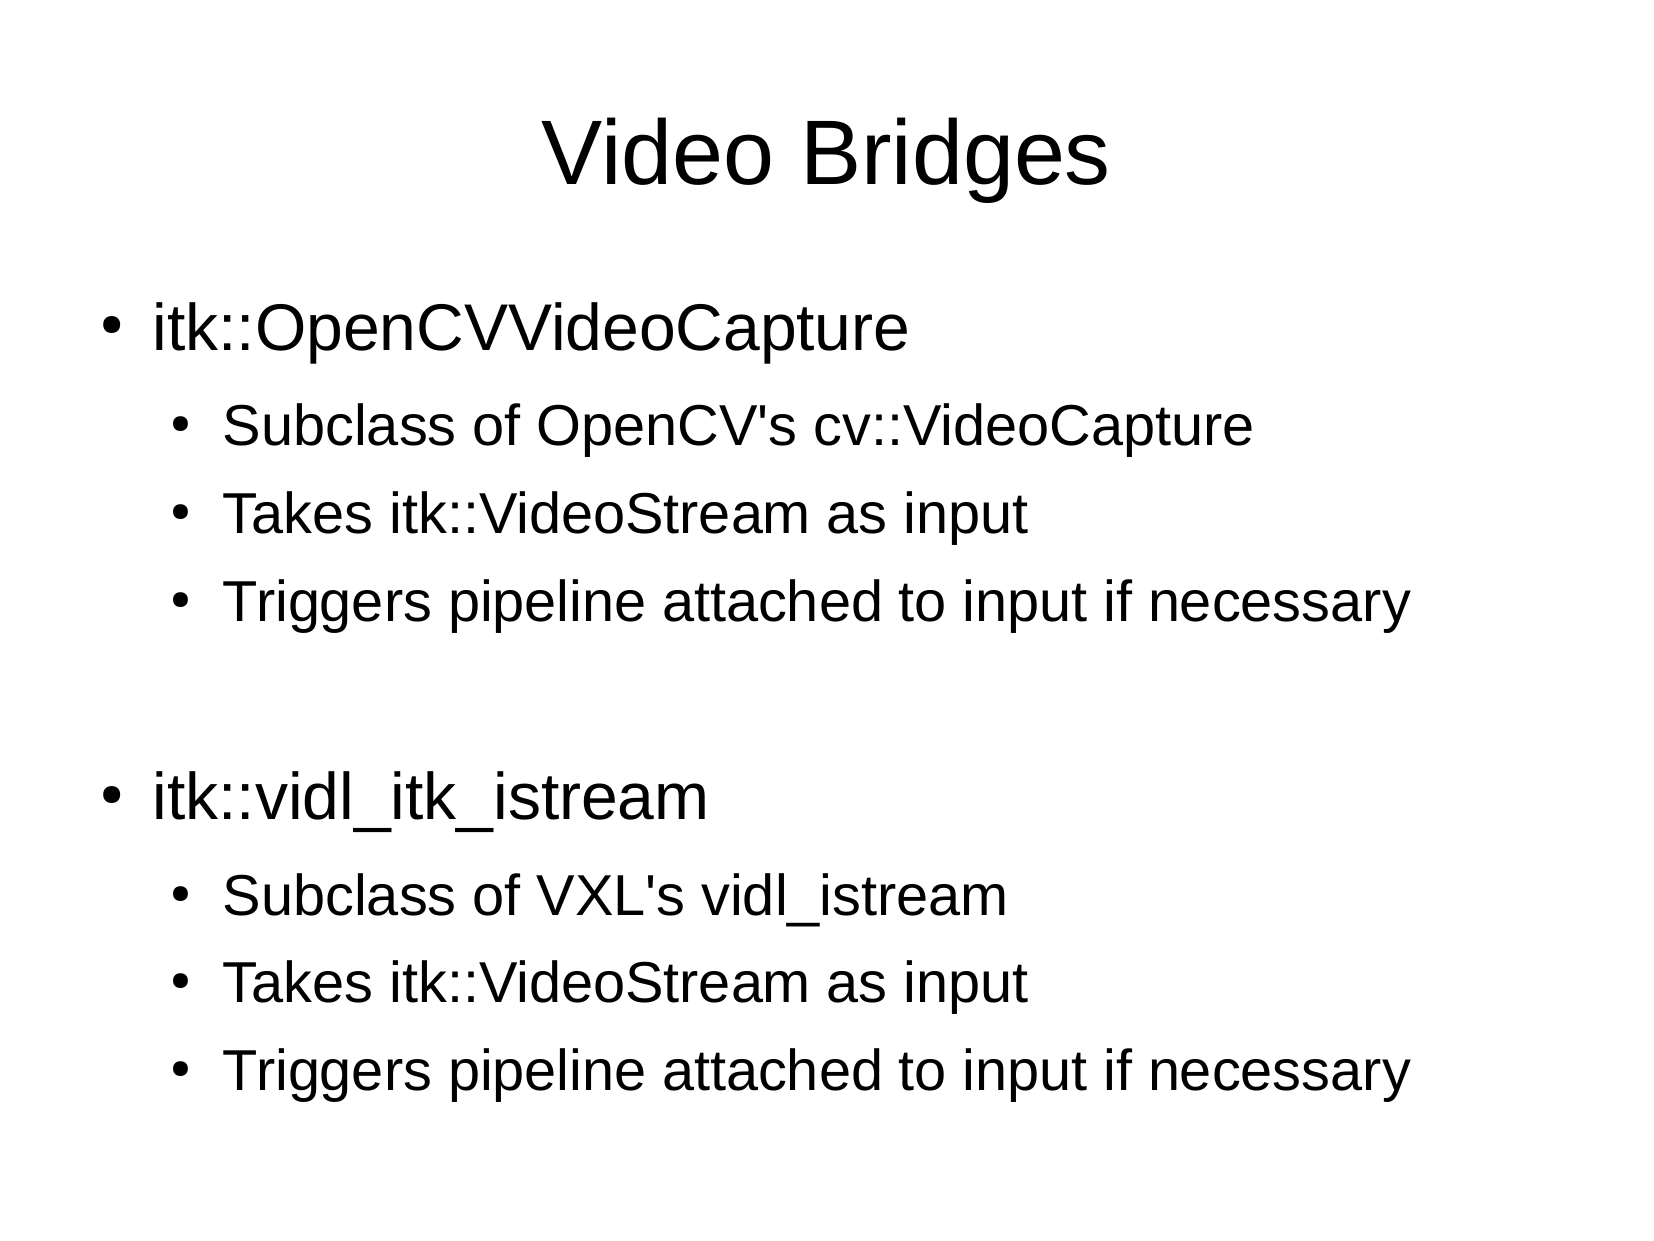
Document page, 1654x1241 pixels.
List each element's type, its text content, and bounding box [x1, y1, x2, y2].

title Video Bridges [82, 49, 1571, 257]
list itk::OpenCVVideoCapture Subclass of OpenCV's cv::VideoCapture Takes itk::VideoStream as input Triggers pipeline attached to input if necessary itk::vidl_itk_istream Subclass of VXL's vidl_istream Takes itk::VideoStream as input Triggers pipeline attached to input if necessary [82, 290, 1571, 1109]
